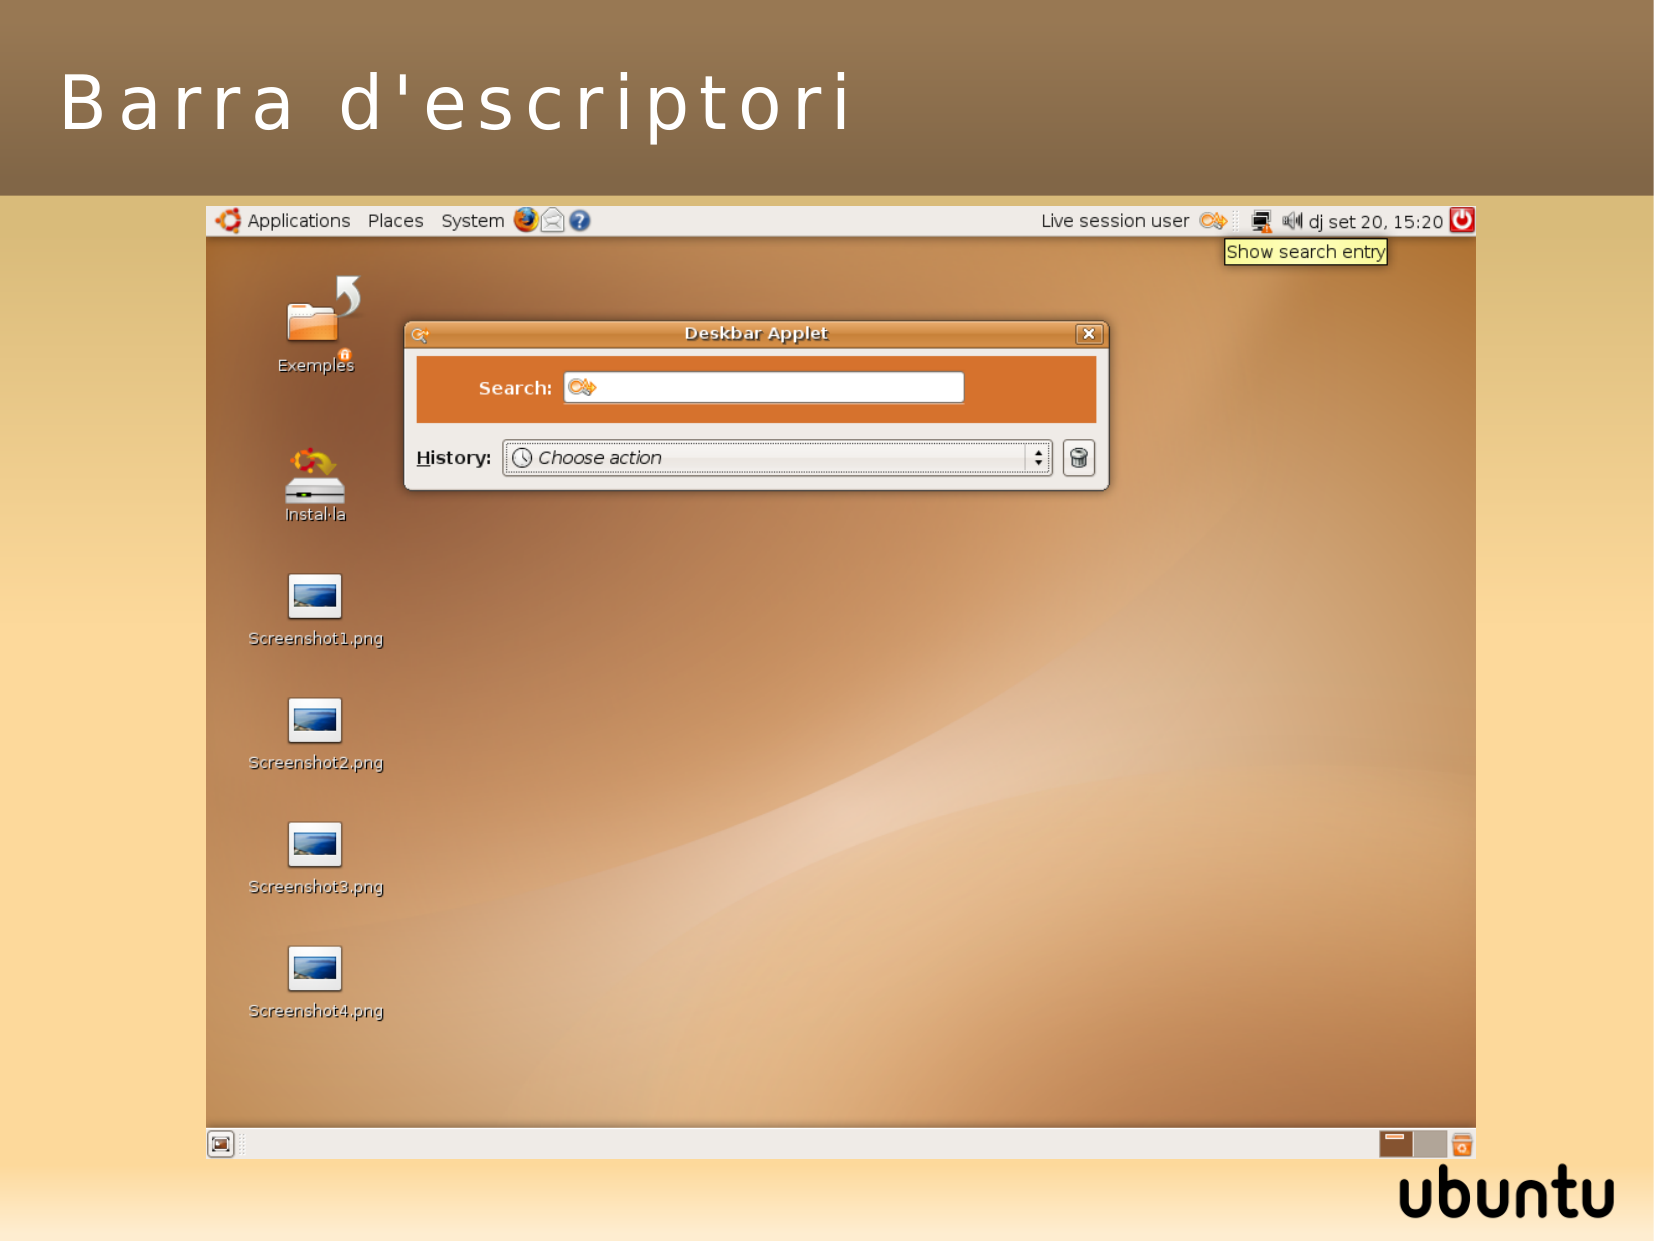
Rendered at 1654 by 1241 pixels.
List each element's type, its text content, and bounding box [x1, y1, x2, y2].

title Barra d'escriptori [59, 29, 1595, 178]
picture [0, 0, 1654, 1241]
